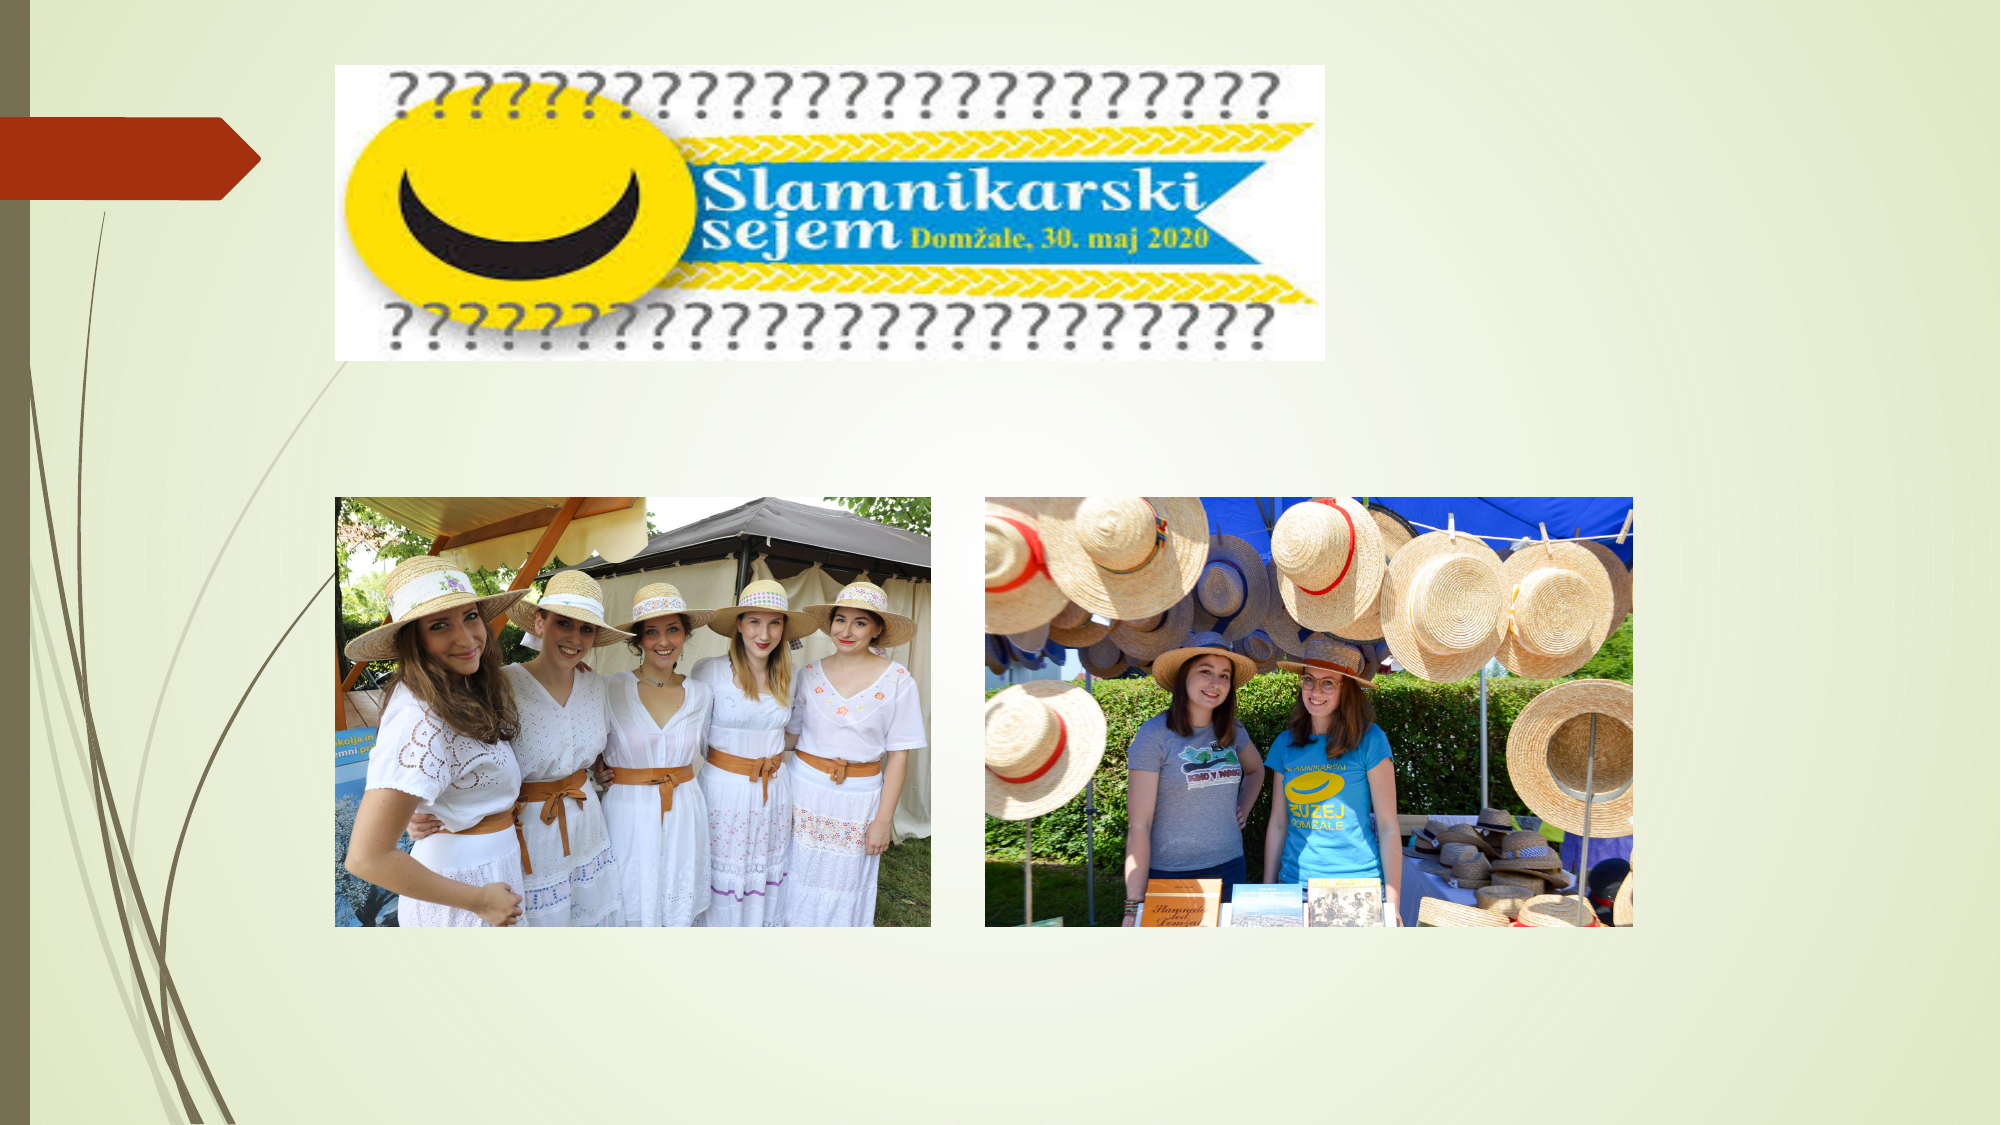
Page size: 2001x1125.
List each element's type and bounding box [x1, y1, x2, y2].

picture [335, 66, 1325, 361]
picture [335, 497, 931, 928]
picture [985, 497, 1633, 928]
